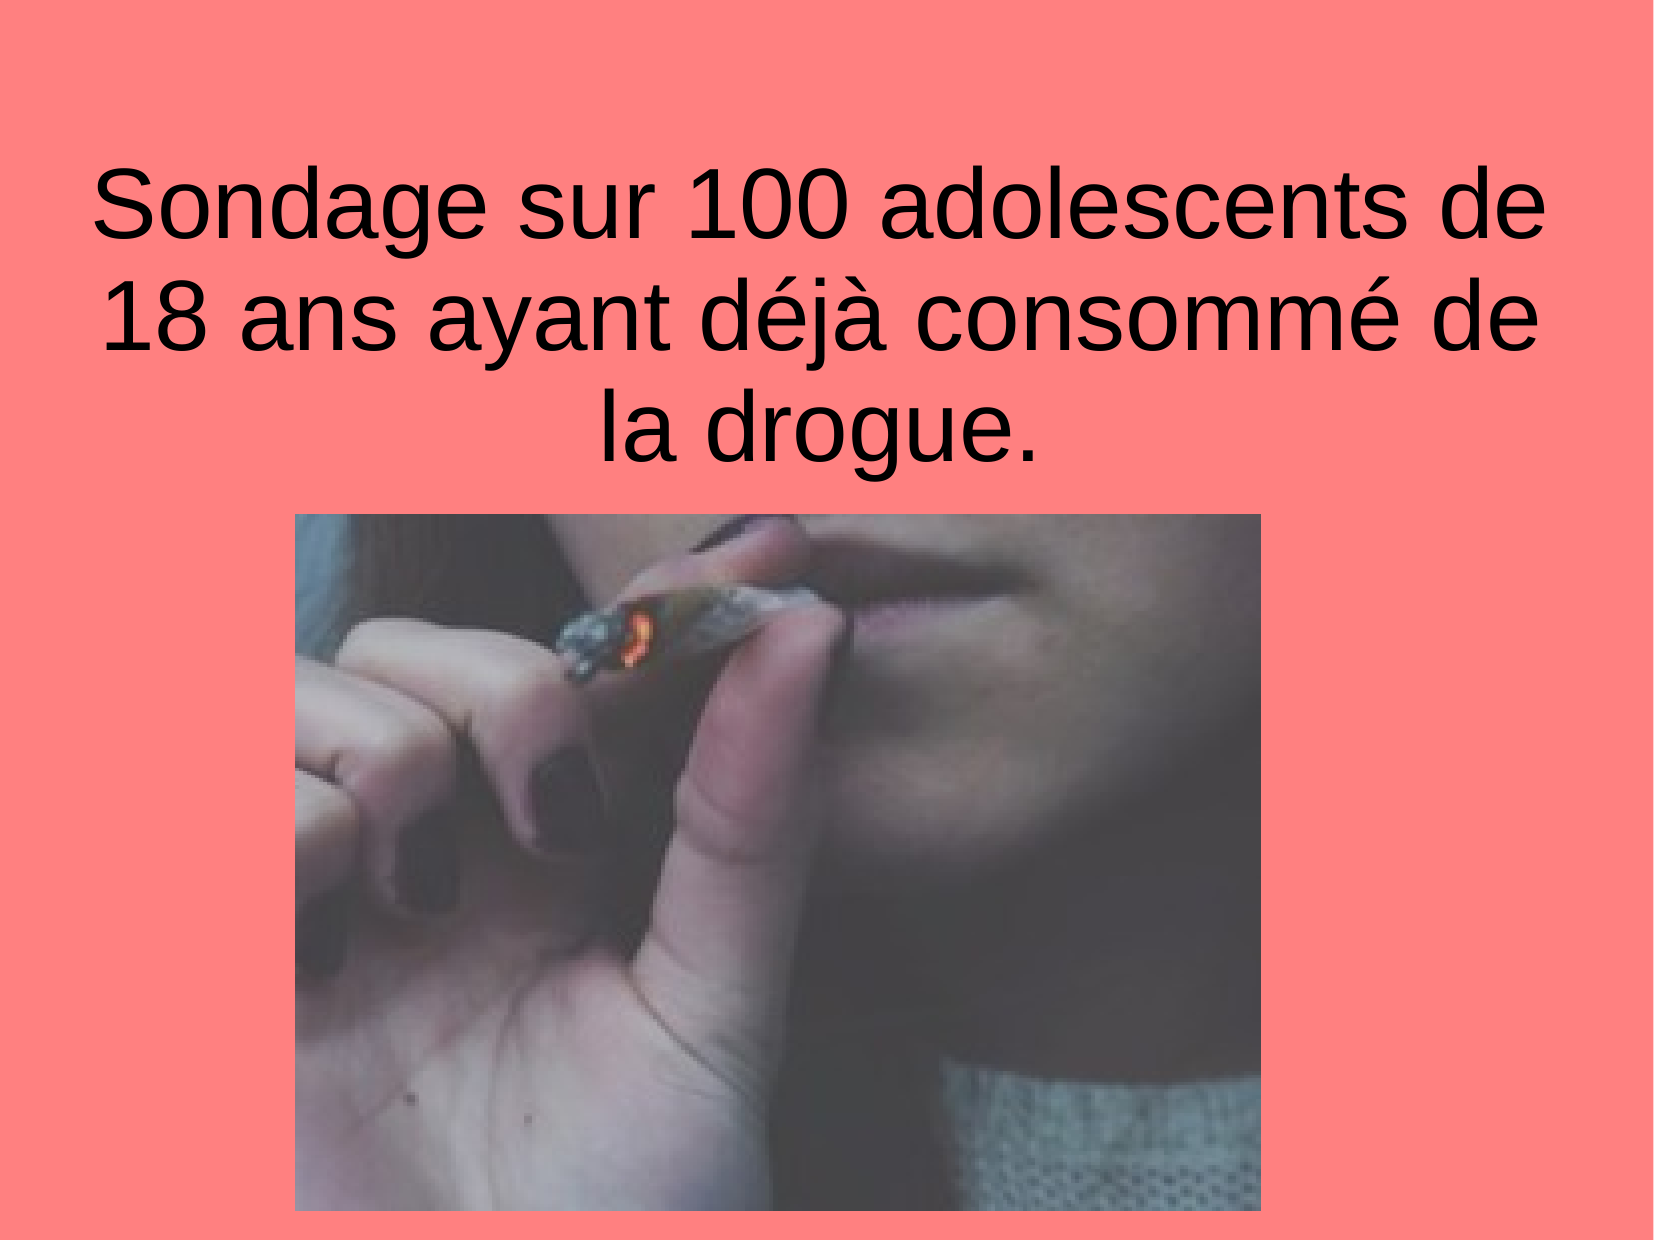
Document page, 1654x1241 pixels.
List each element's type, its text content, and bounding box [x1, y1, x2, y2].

picture [295, 514, 1261, 1211]
title Sondage sur 100 adolescents de 18 ans ayant déjà consommé de la drogue. [76, 147, 1565, 595]
